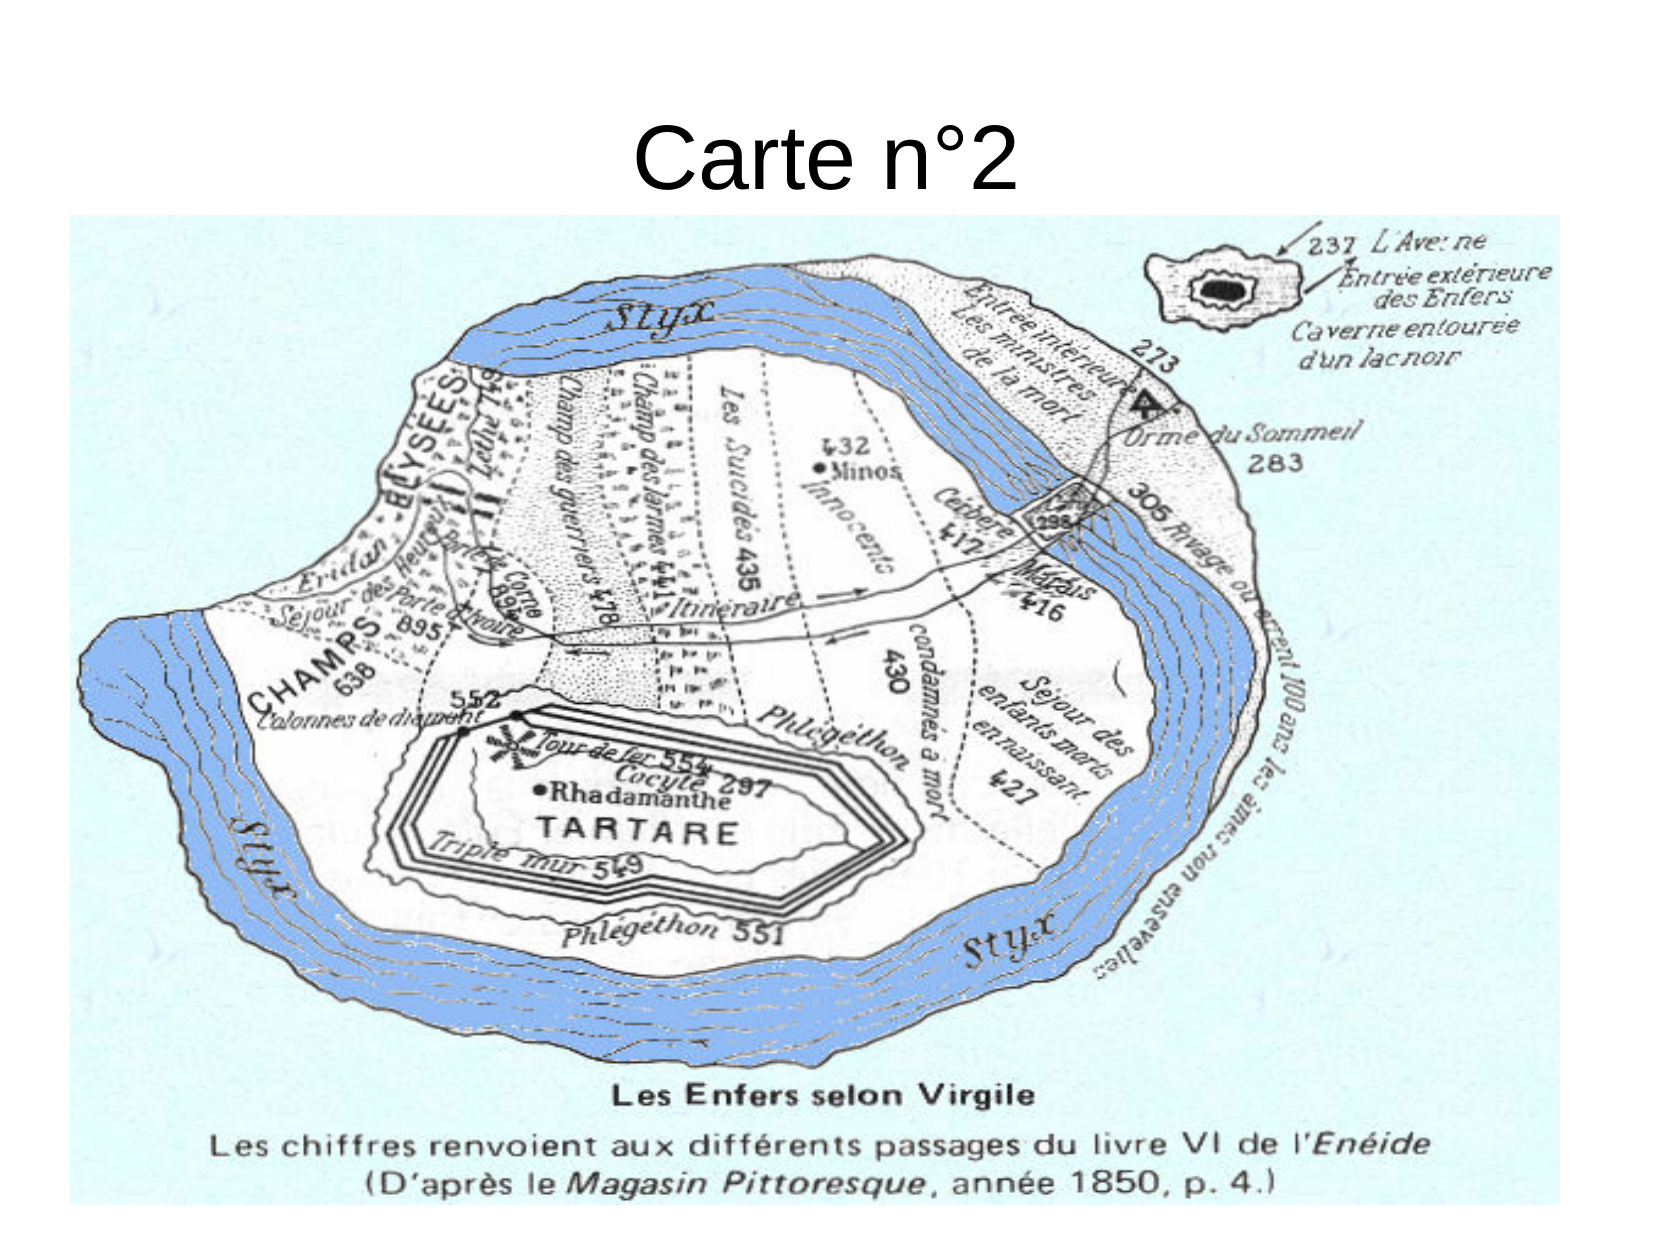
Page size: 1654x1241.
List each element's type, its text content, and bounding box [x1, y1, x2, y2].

picture [70, 216, 1560, 1205]
title Carte n°2 [82, 49, 1571, 257]
